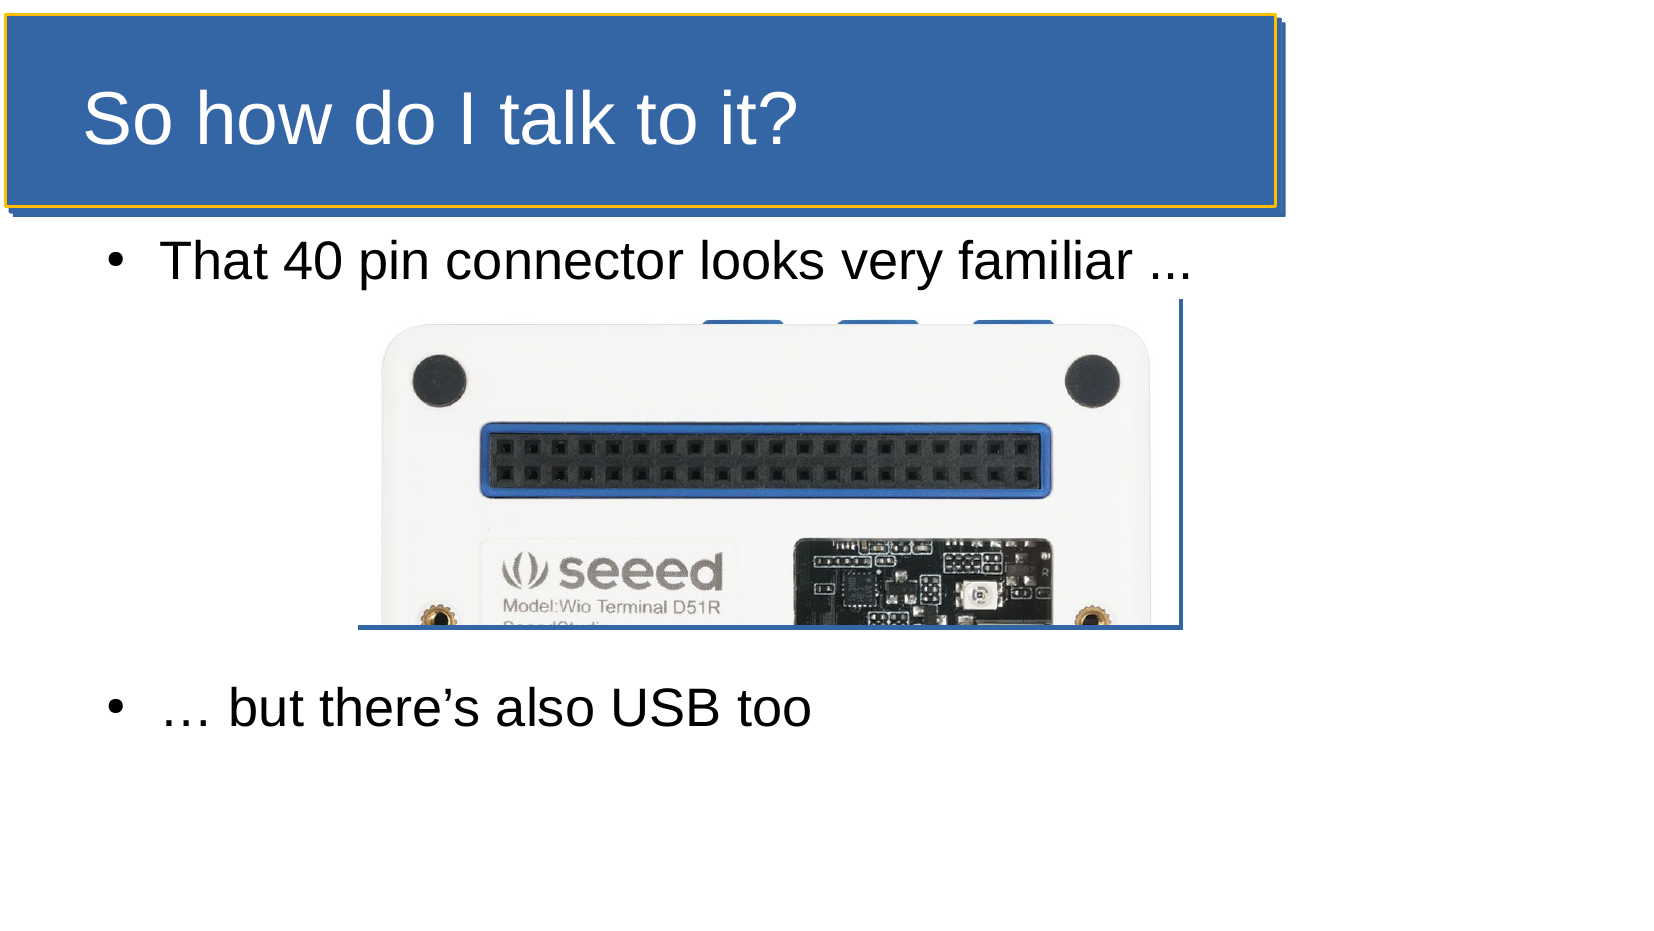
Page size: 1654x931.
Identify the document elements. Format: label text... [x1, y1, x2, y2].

picture [354, 295, 1179, 625]
title So how do I talk to it? [82, 44, 1235, 192]
list That 40 pin connector looks very familiar ... … but there’s also USB too [88, 230, 1565, 792]
